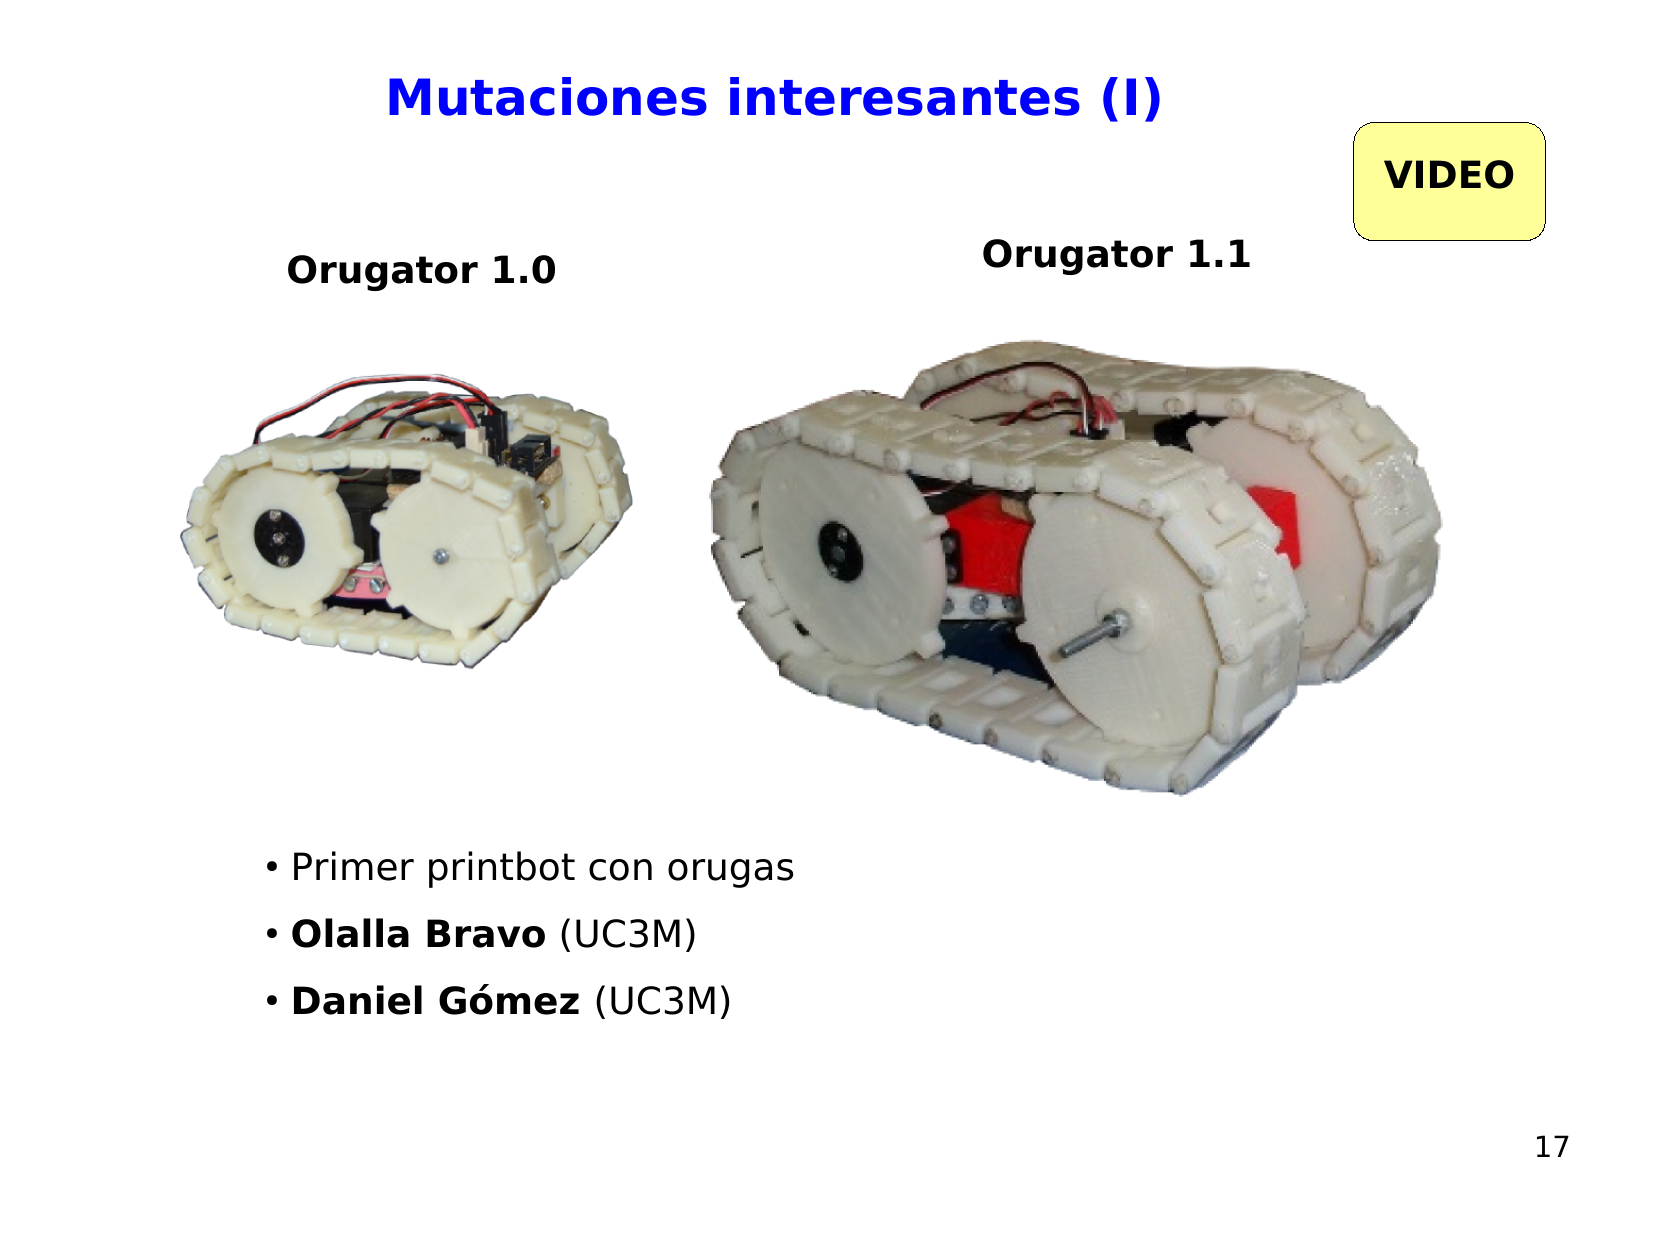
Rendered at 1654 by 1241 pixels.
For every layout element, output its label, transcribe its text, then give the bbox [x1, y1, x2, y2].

picture [155, 349, 647, 675]
text_box Primer printbot con orugas Olalla Bravo (UC3M) Daniel Gómez (UC3M) [250, 838, 1093, 1032]
picture [697, 330, 1445, 799]
text_box VIDEO [1355, 146, 1549, 210]
text_box Orugator 1.1 [953, 225, 1271, 291]
text_box [1353, 122, 1546, 241]
text_box Mutaciones interesantes (I) [371, 61, 1180, 135]
text_box Orugator 1.0 [258, 241, 575, 307]
